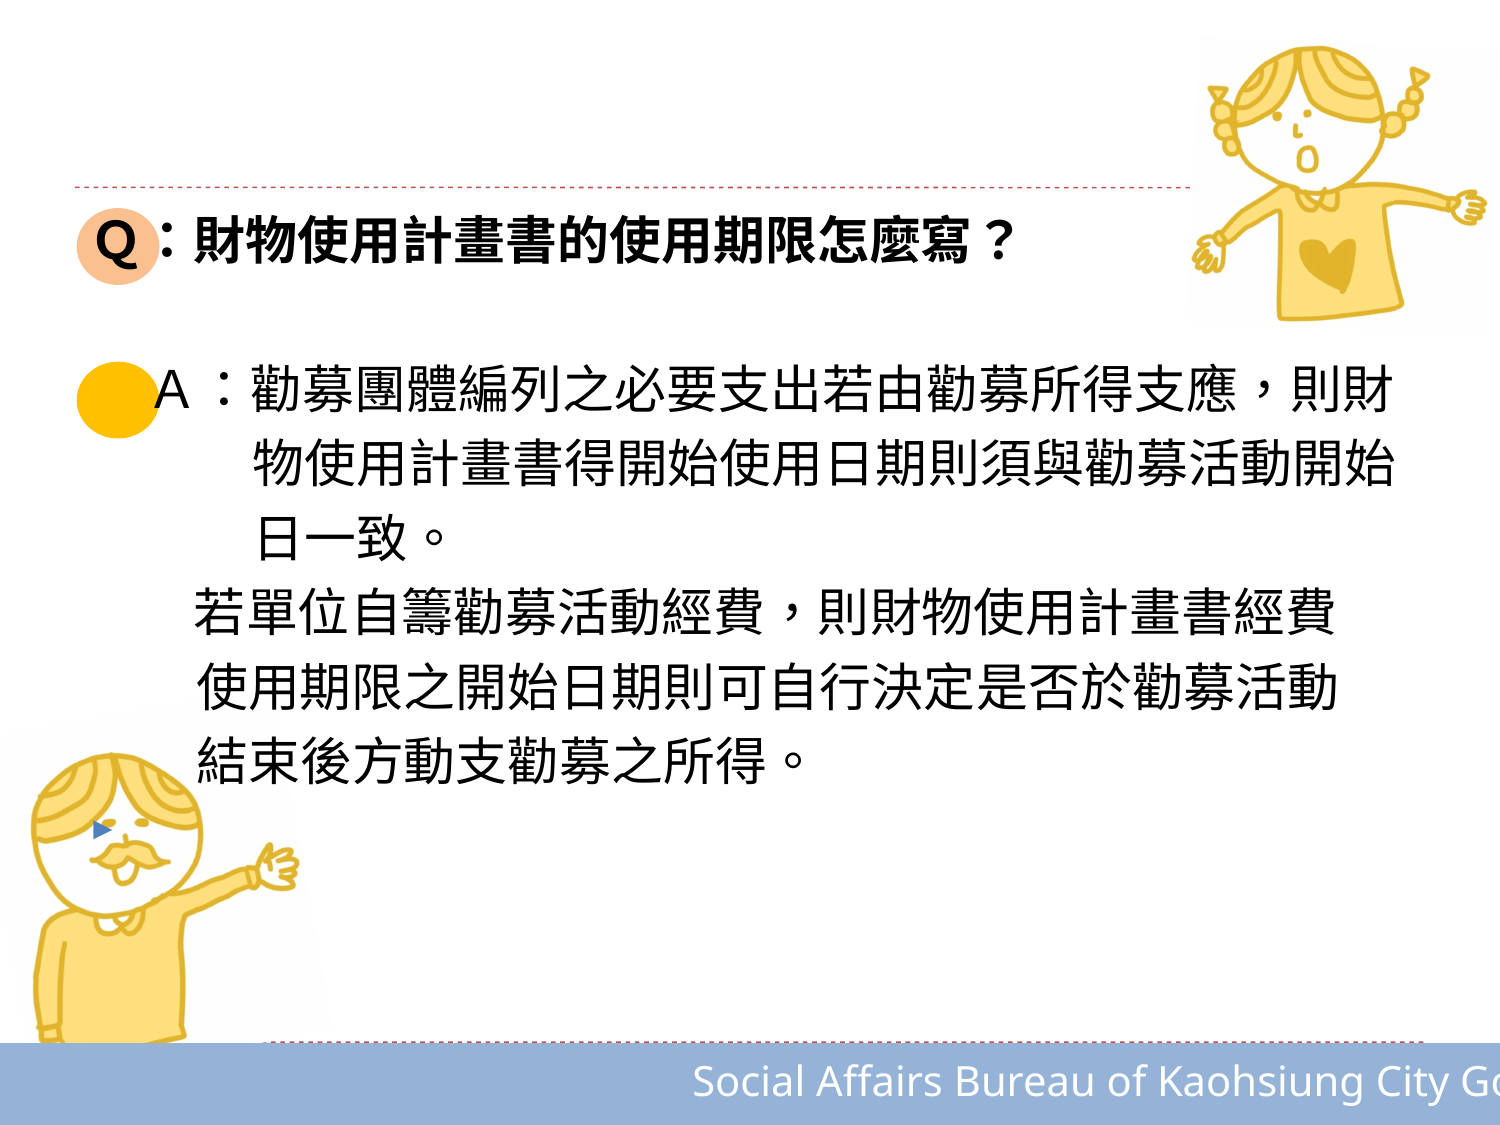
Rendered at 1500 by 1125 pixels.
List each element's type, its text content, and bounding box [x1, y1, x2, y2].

text_box Social Affairs Bureau of Kaohsiung City Government [0, 1043, 1500, 1125]
picture [0, 719, 333, 1043]
picture [1191, 36, 1500, 337]
list Ｑ：財物使用計畫書的使用期限怎麼寫？ Ａ：勸募團體編列之必要支出若由勸募所得支應，則財 物使用計畫書得開始使用日期則須與勸募活動開始 日一致。 若單位自籌勸募活動經費，則財物使用計畫書經費 使用期限之開始日期則可自行決定是否於勸募活動 結束後方動支勸募之所得。 [75, 200, 1426, 835]
